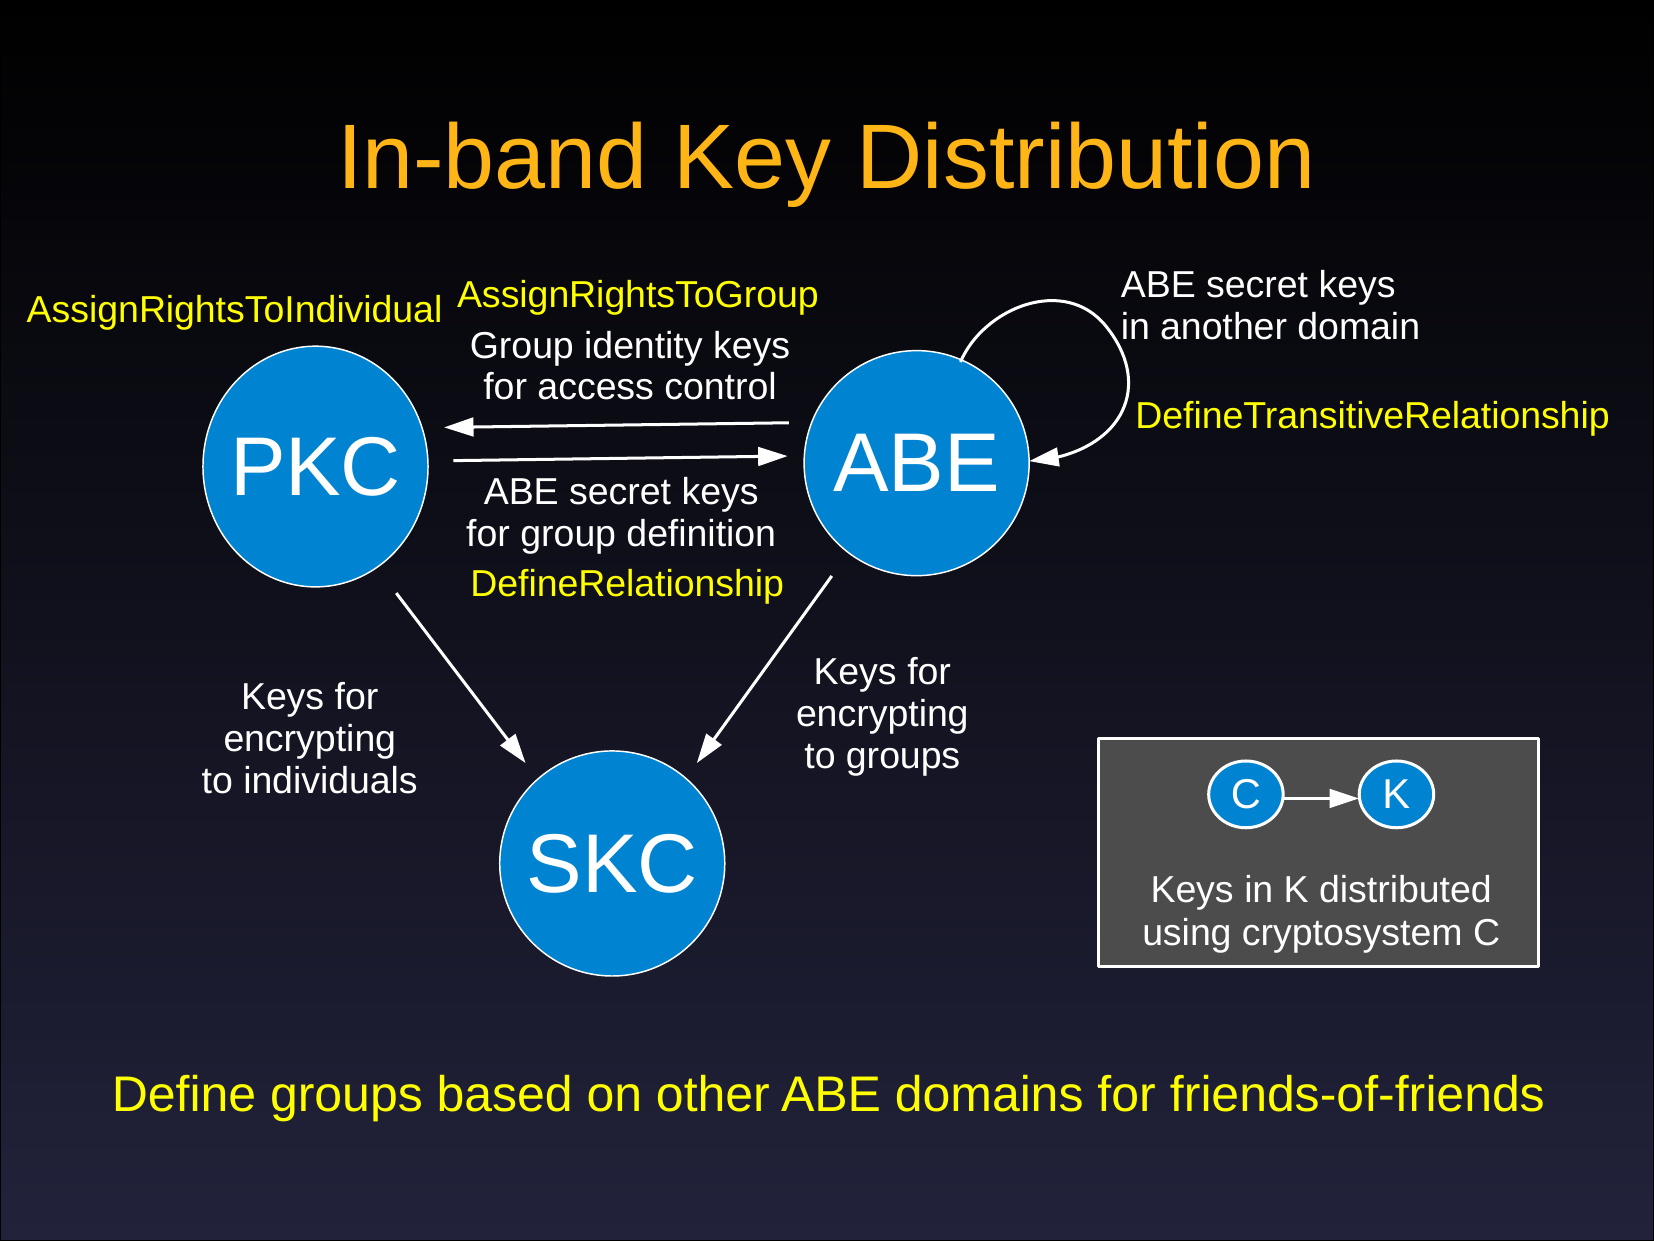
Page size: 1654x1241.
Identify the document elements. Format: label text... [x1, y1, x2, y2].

text_box SKC [499, 750, 725, 977]
text_box [1098, 949, 1539, 967]
text_box [1098, 738, 1539, 873]
title In-band Key Distribution [82, 53, 1571, 261]
text_box K [1359, 760, 1434, 828]
text_box AssignRightsToGroup [442, 265, 834, 323]
text_box Keys for encrypting to groups [781, 643, 984, 785]
text_box C [1208, 760, 1284, 828]
text_box Define groups based on other ABE domains for friends-of-friends [97, 1059, 1561, 1130]
text_box ABE secret keys in another domain [1105, 255, 1437, 355]
text_box DefineTransitiveRelationship [1120, 387, 1625, 445]
text_box ABE secret keys for group definition [451, 463, 791, 563]
text_box Keys for encrypting to individuals [186, 667, 433, 809]
text_box ABE [804, 350, 1030, 576]
text_box DefineRelationship [455, 554, 799, 612]
text_box AssignRightsToIndividual [11, 280, 457, 338]
text_box PKC [202, 346, 429, 587]
text_box Keys in K distributed using cryptosystem C [1096, 873, 1547, 949]
text_box Group identity keys for access control [455, 323, 806, 416]
